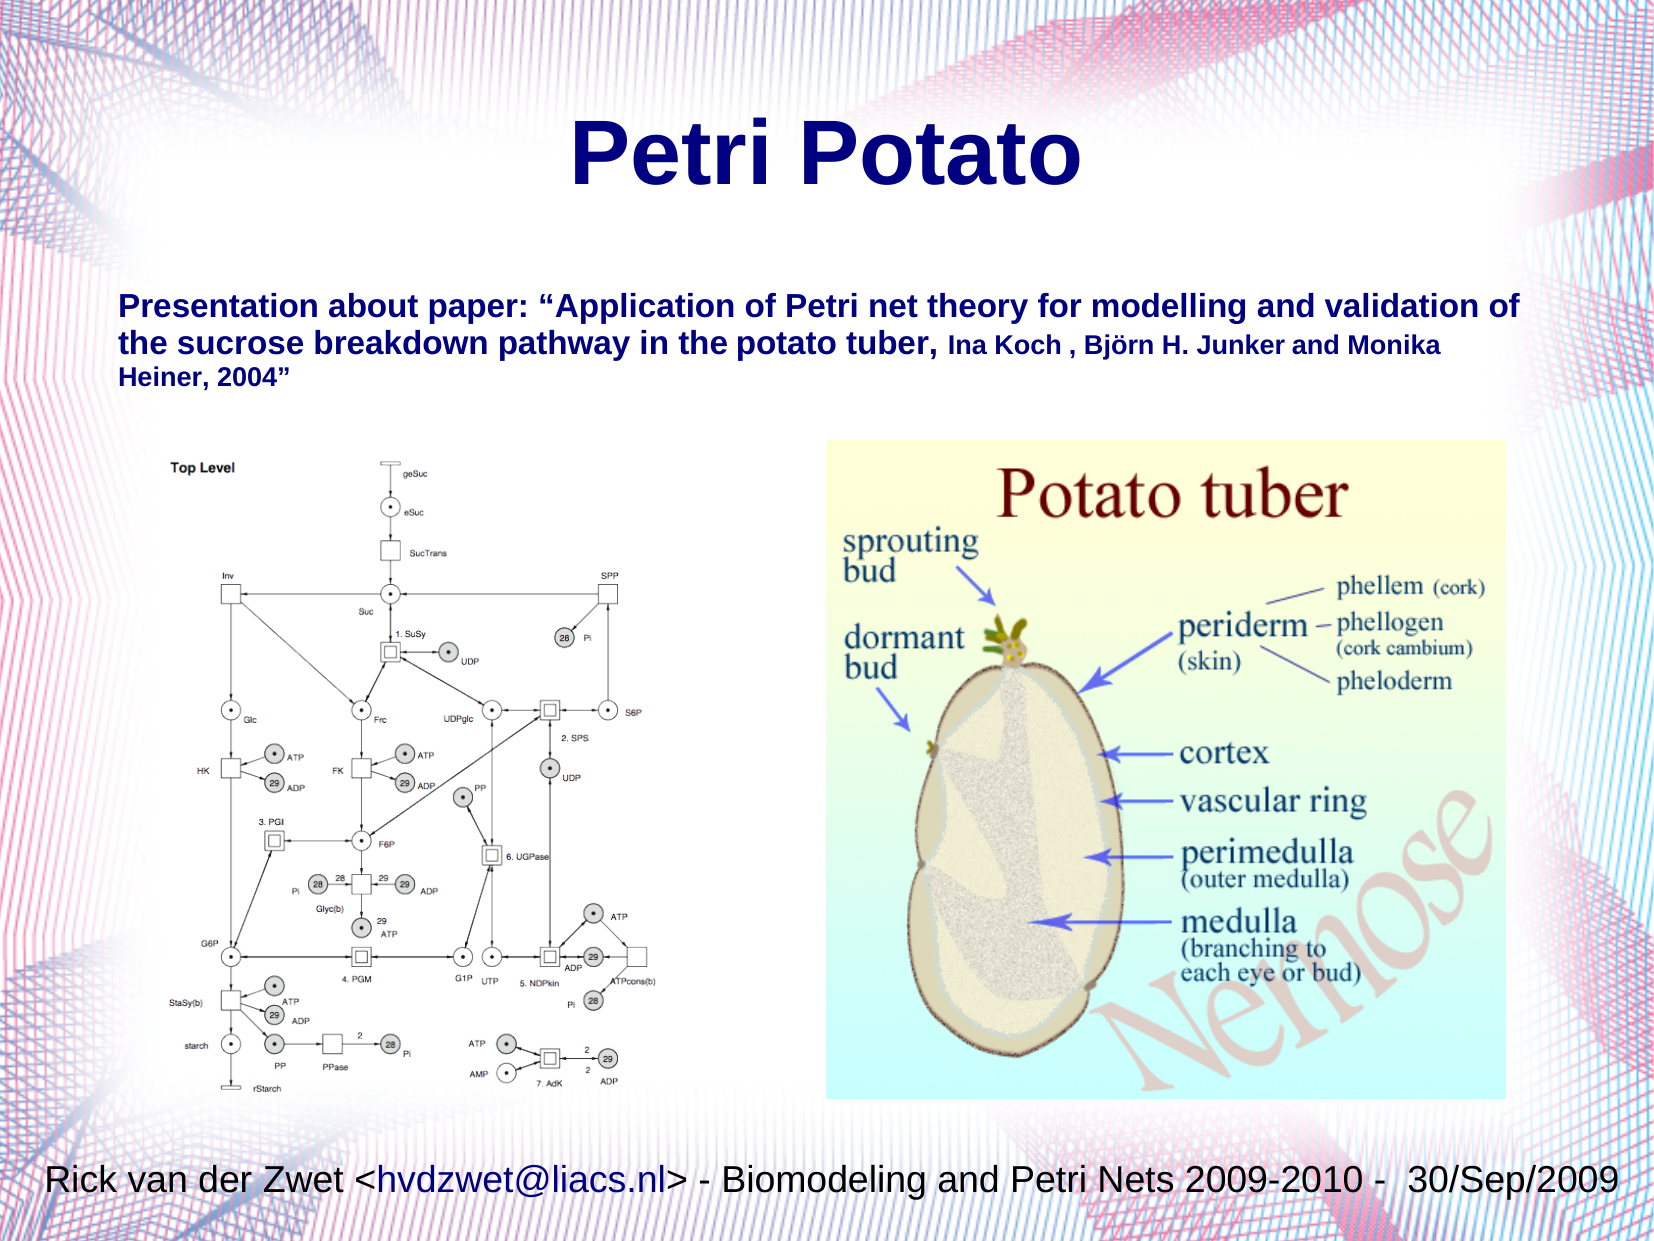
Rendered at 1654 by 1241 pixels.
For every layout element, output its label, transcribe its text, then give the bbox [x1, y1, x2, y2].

picture [0, 0, 1654, 1241]
title Petri Potato [82, 56, 1571, 250]
text_box Presentation about paper: “Application of Petri net theory for modelling and validation of the sucrose breakdown pathway in the potato tuber, Ina Koch , Björn H. Junker and Monika Heiner, 2004” [118, 265, 1536, 414]
text_box Rick van der Zwet <hvdzwet@liacs.nl> - Biomodeling and Petri Nets 2009-2010 - 30/Sep/2009 [29, 1151, 1654, 1209]
